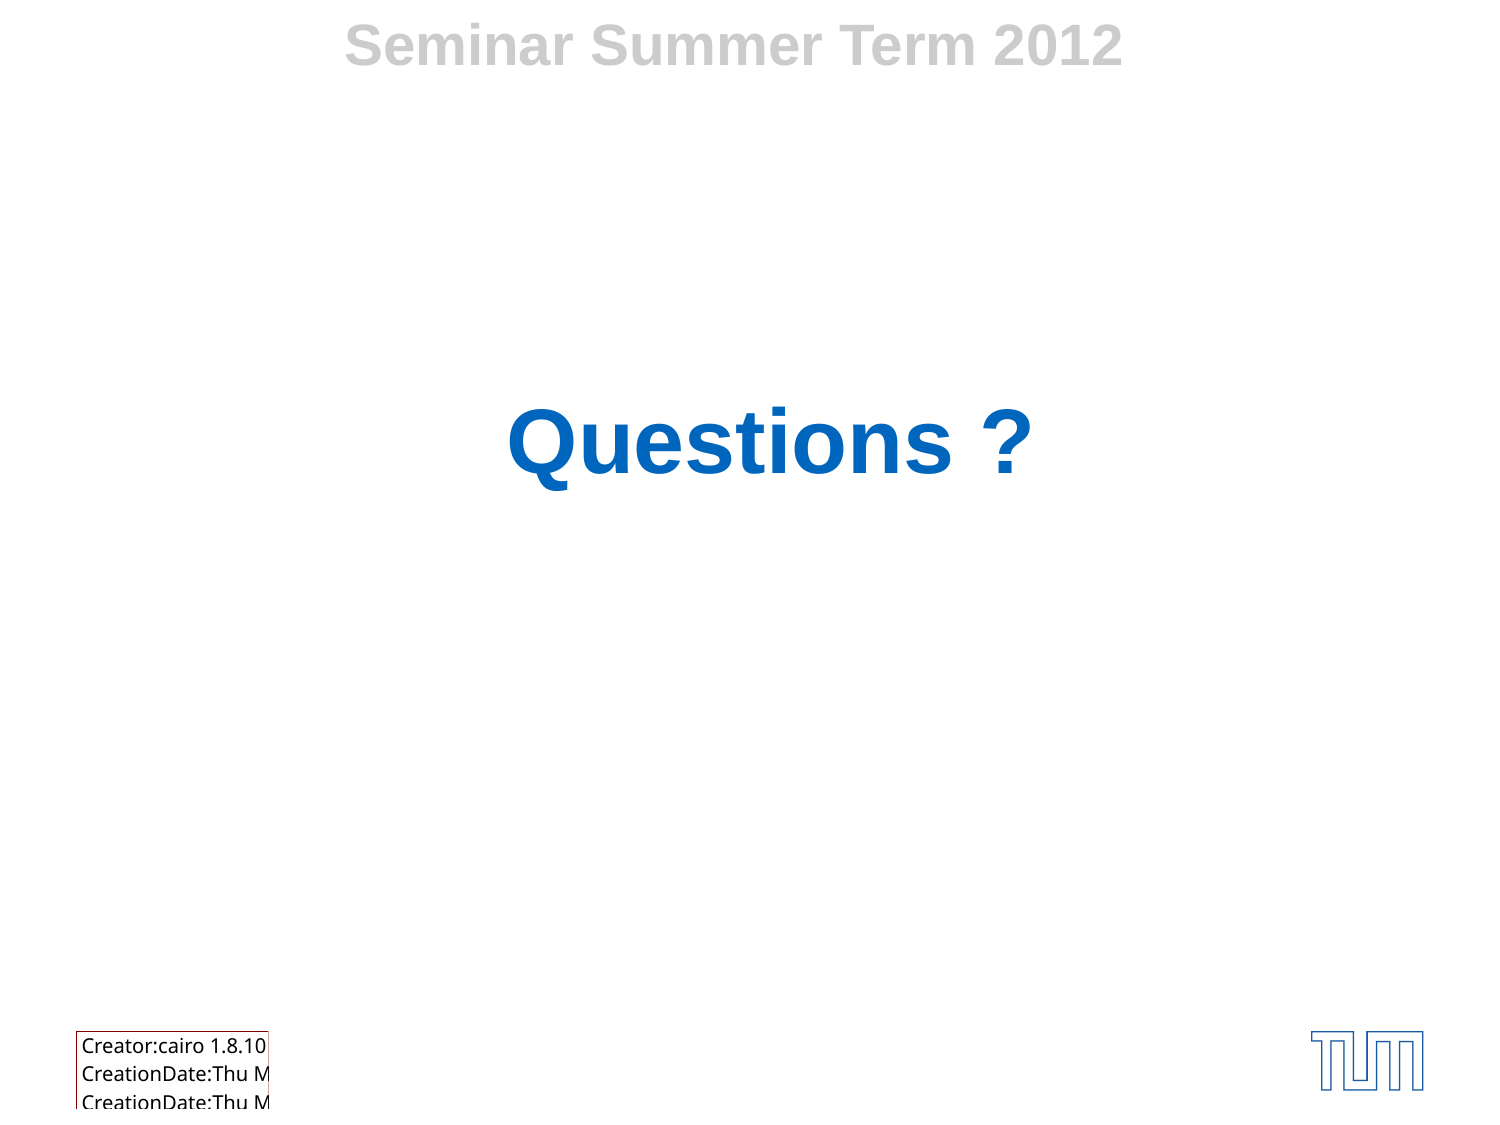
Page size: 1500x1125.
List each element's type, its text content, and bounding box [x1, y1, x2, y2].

picture [1281, 1001, 1453, 1120]
title Seminar Summer Term 2012 [43, 0, 1426, 76]
title Questions ? [81, 375, 1463, 542]
